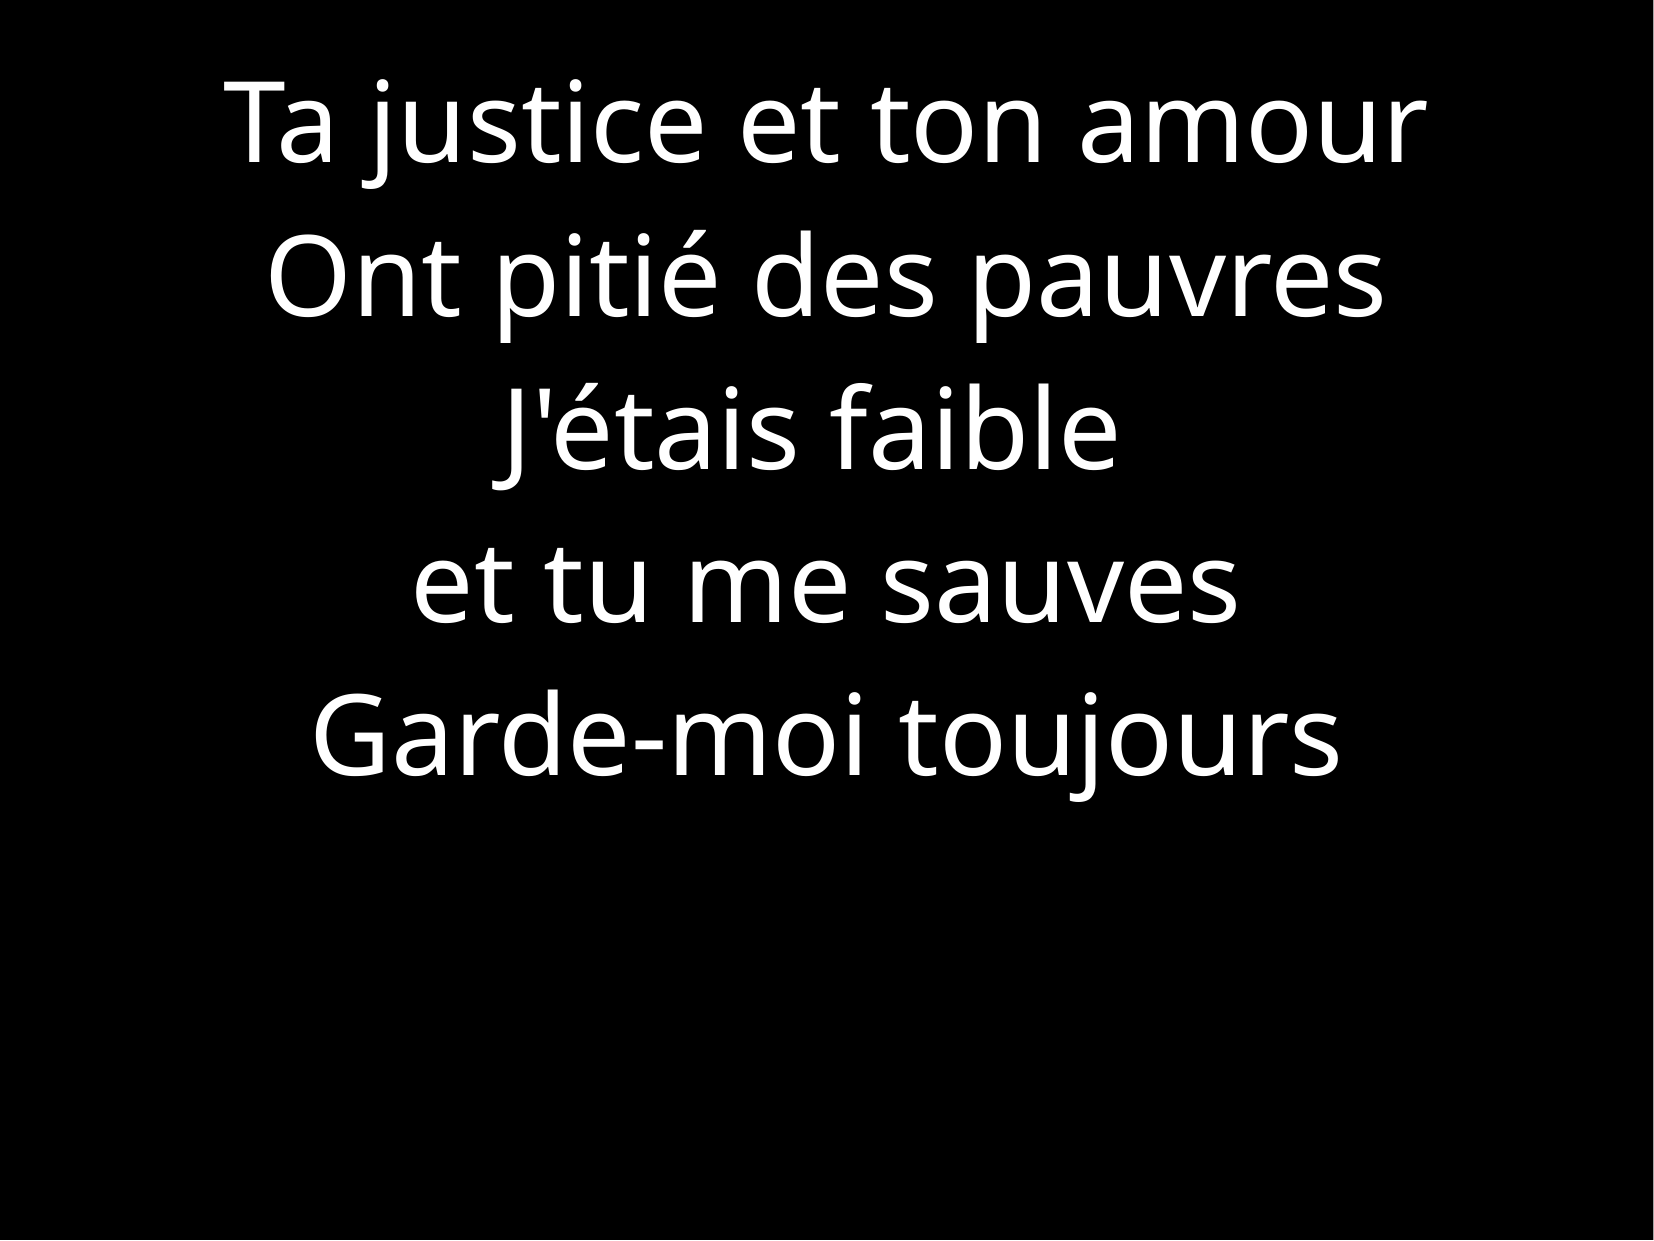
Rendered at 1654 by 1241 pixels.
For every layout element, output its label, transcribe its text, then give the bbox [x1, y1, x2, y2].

subtitle Ta justice et ton amour Ont pitié des pauvres J'étais faible et tu me sauves Garde-moi toujours [82, 30, 1571, 1128]
